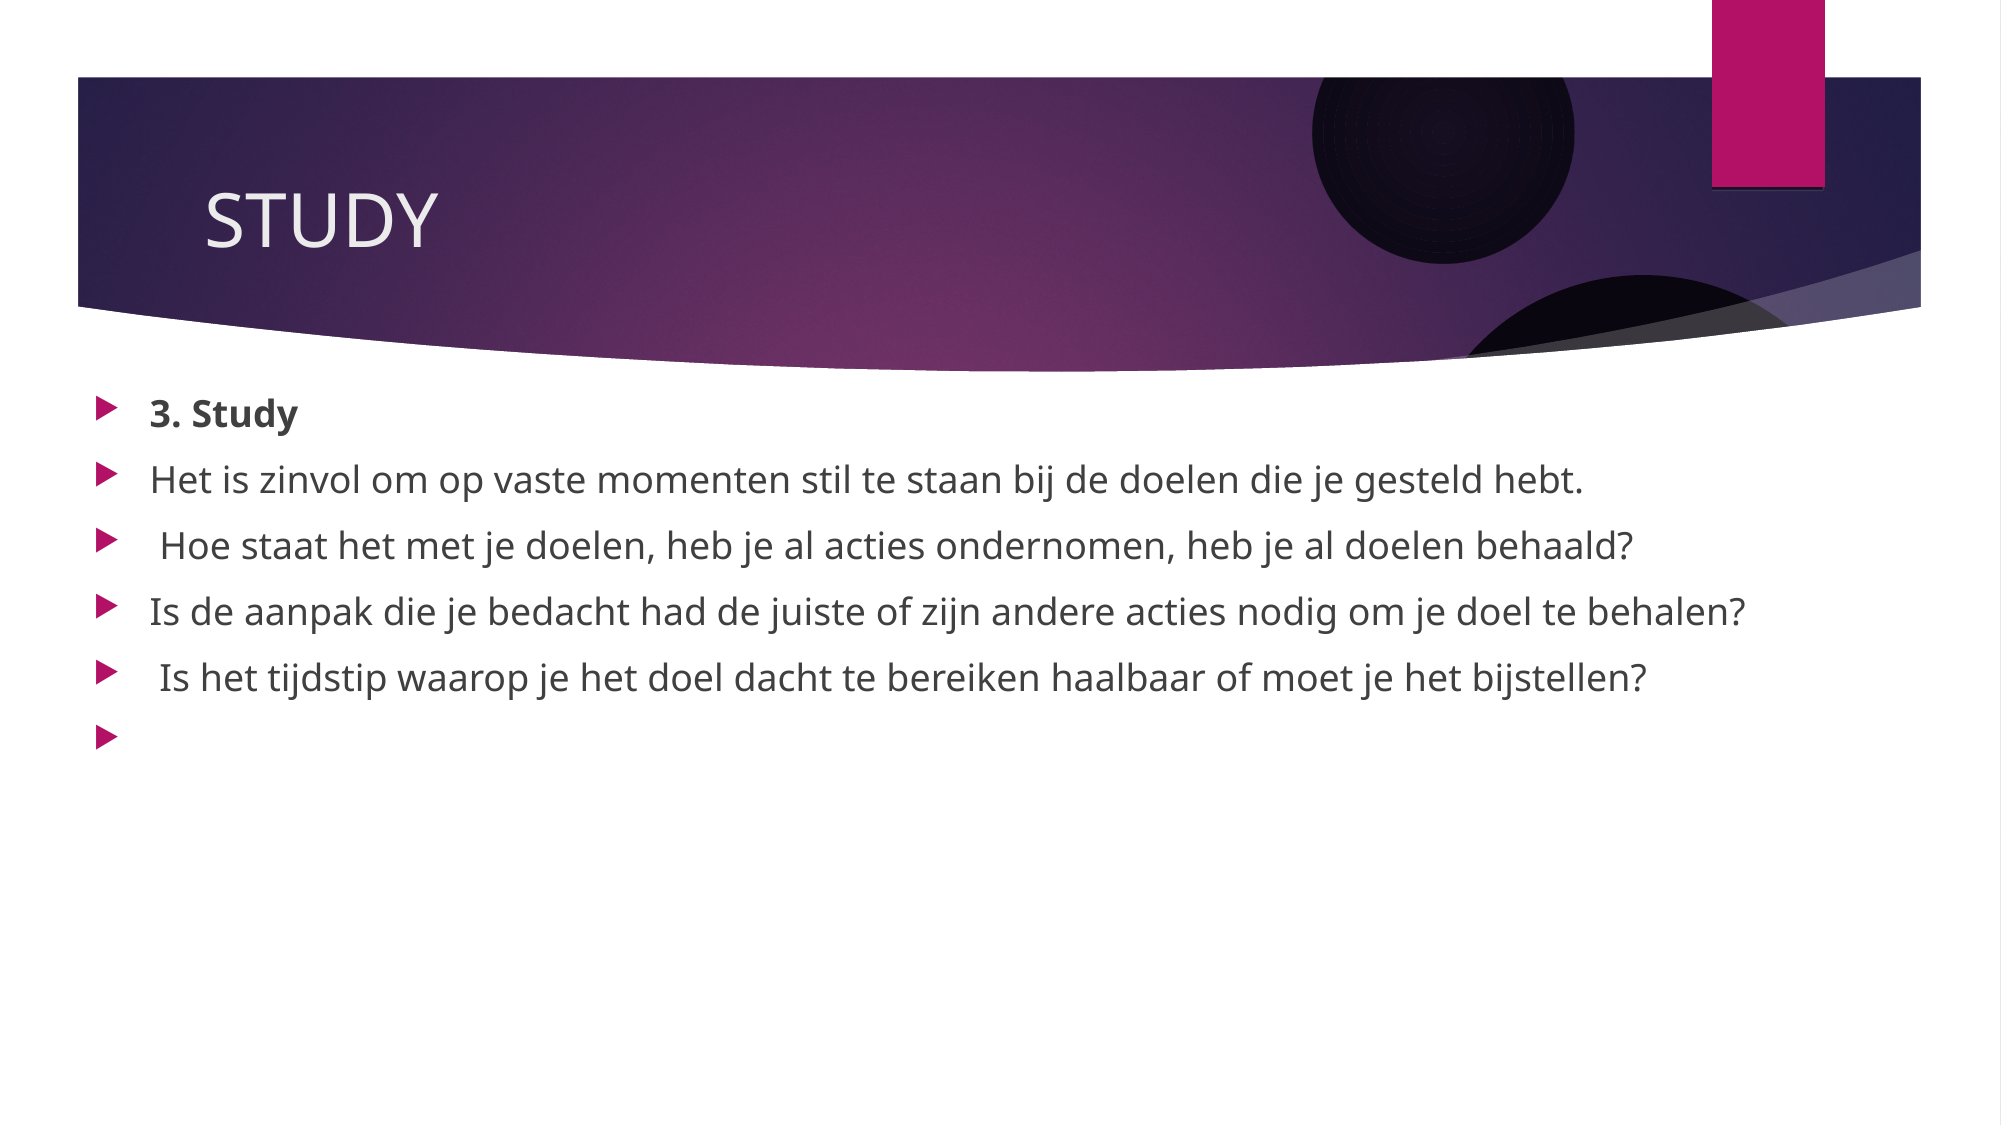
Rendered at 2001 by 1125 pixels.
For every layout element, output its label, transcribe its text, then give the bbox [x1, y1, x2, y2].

title STUDY [189, 159, 1627, 276]
list 3. Study Het is zinvol om op vaste momenten stil te staan bij de doelen die je gesteld hebt. Hoe staat het met je doelen, heb je al acties ondernomen, heb je al doelen behaald? Is de aanpak die je bedacht had de juiste of zijn andere acties nodig om je doel te behalen? Is het tijdstip waarop je het doel dacht te bereiken haalbaar of moet je het bijstellen? [78, 382, 1894, 1107]
